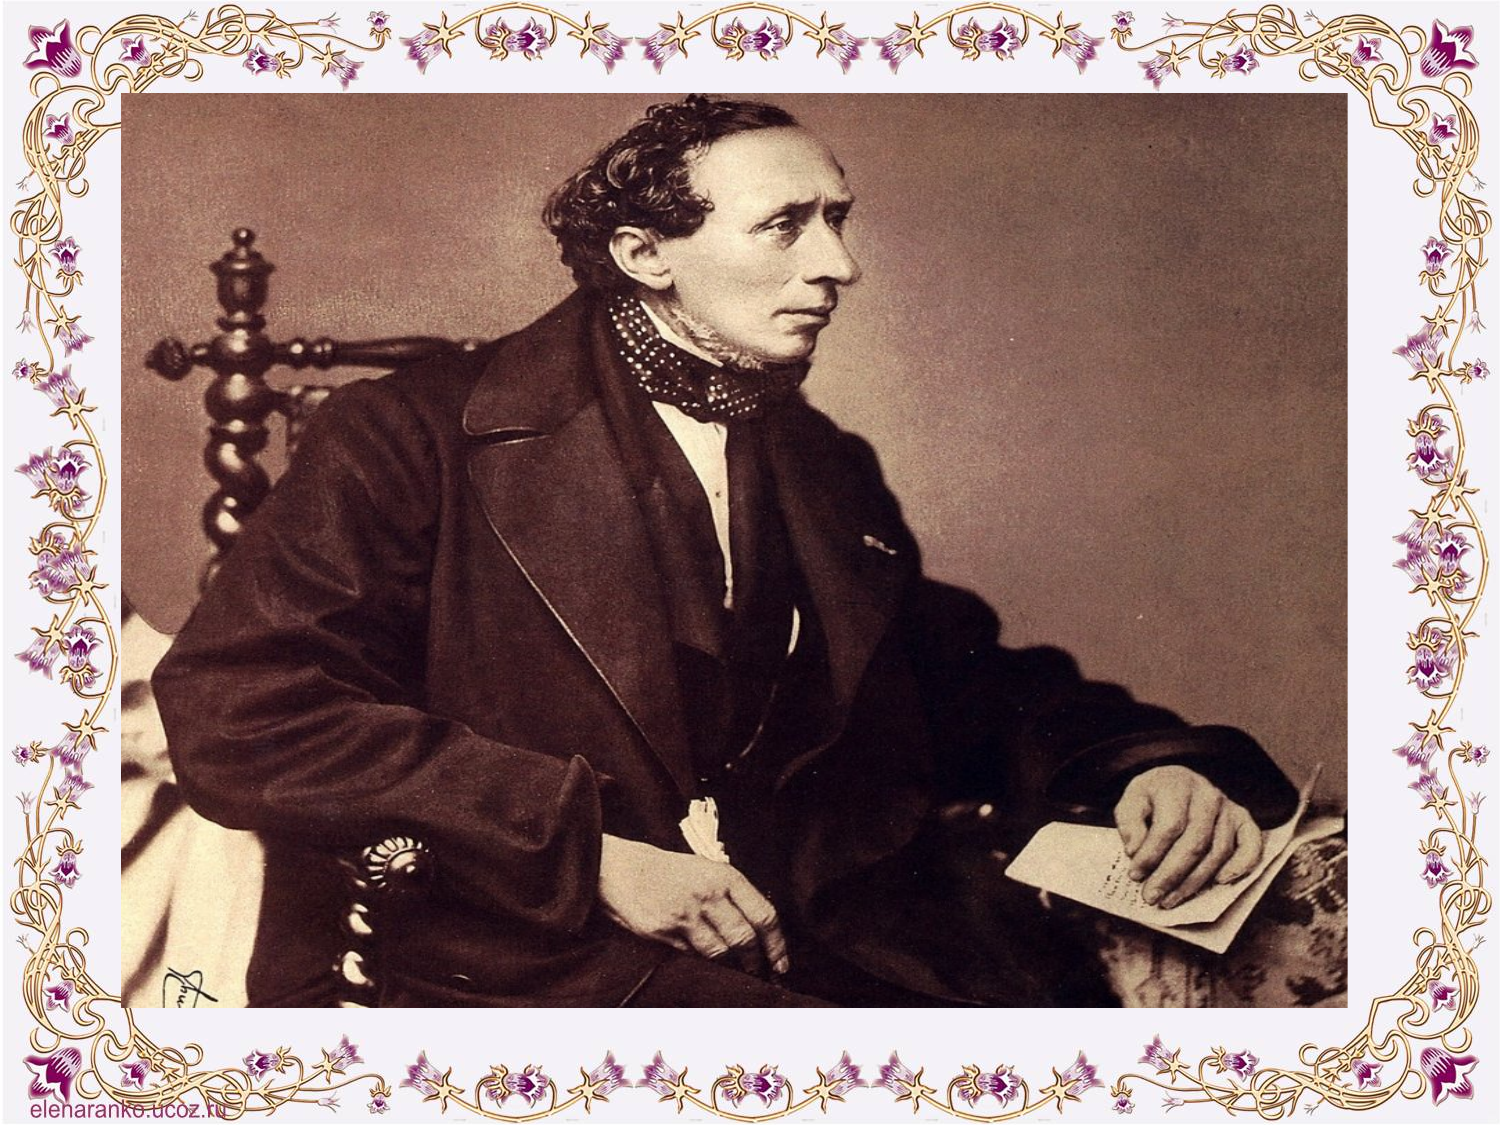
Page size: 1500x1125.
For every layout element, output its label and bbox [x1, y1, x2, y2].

picture [121, 93, 1348, 1008]
